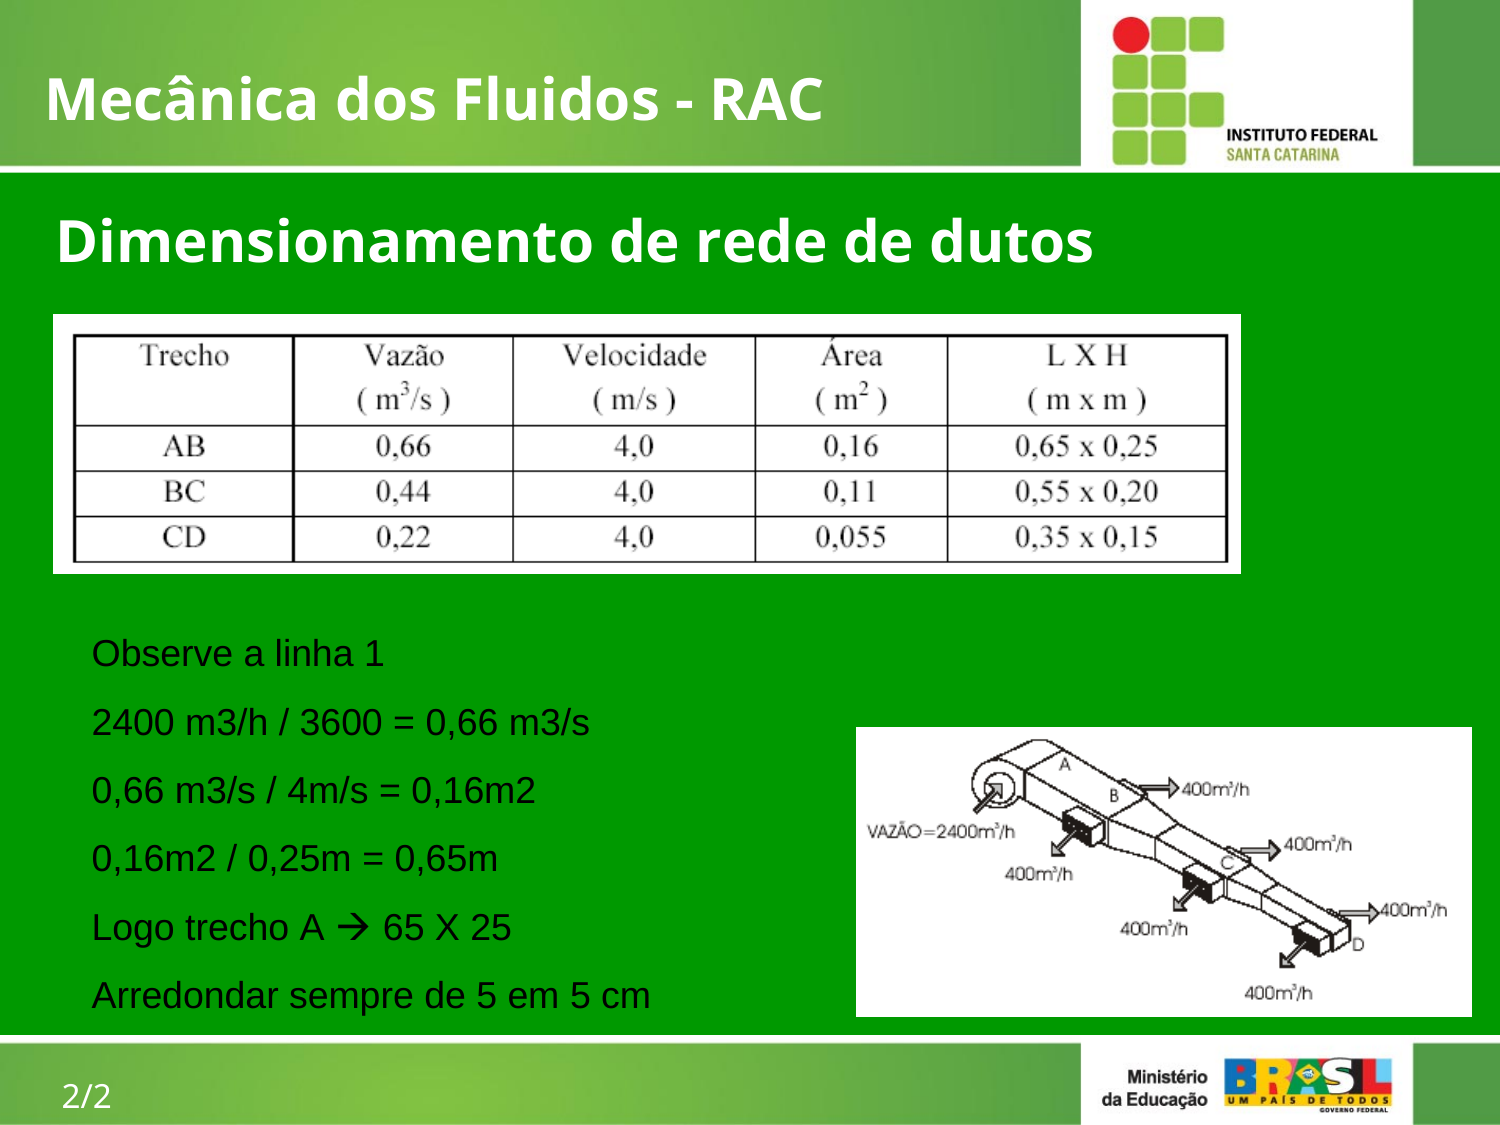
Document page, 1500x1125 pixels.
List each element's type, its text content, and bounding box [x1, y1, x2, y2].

picture [0, 0, 1500, 172]
text_box [0, 172, 1500, 1035]
picture [0, 1035, 1500, 1125]
picture [53, 314, 1241, 574]
text_box Mecânica dos Fluidos - RAC [29, 54, 928, 141]
picture [856, 727, 1472, 1017]
text_box Observe a linha 1 2400 m3/h / 3600 = 0,66 m3/s 0,66 m3/s / 4m/s = 0,16m2 0,16m2 / 0,25m = 0,65m Logo trecho A  65 X 25 Arredondar sempre de 5 em 5 cm [76, 621, 715, 1024]
text_box Dimensionamento de rede de dutos [41, 196, 1500, 352]
text_box 2/2 [46, 1036, 151, 1123]
